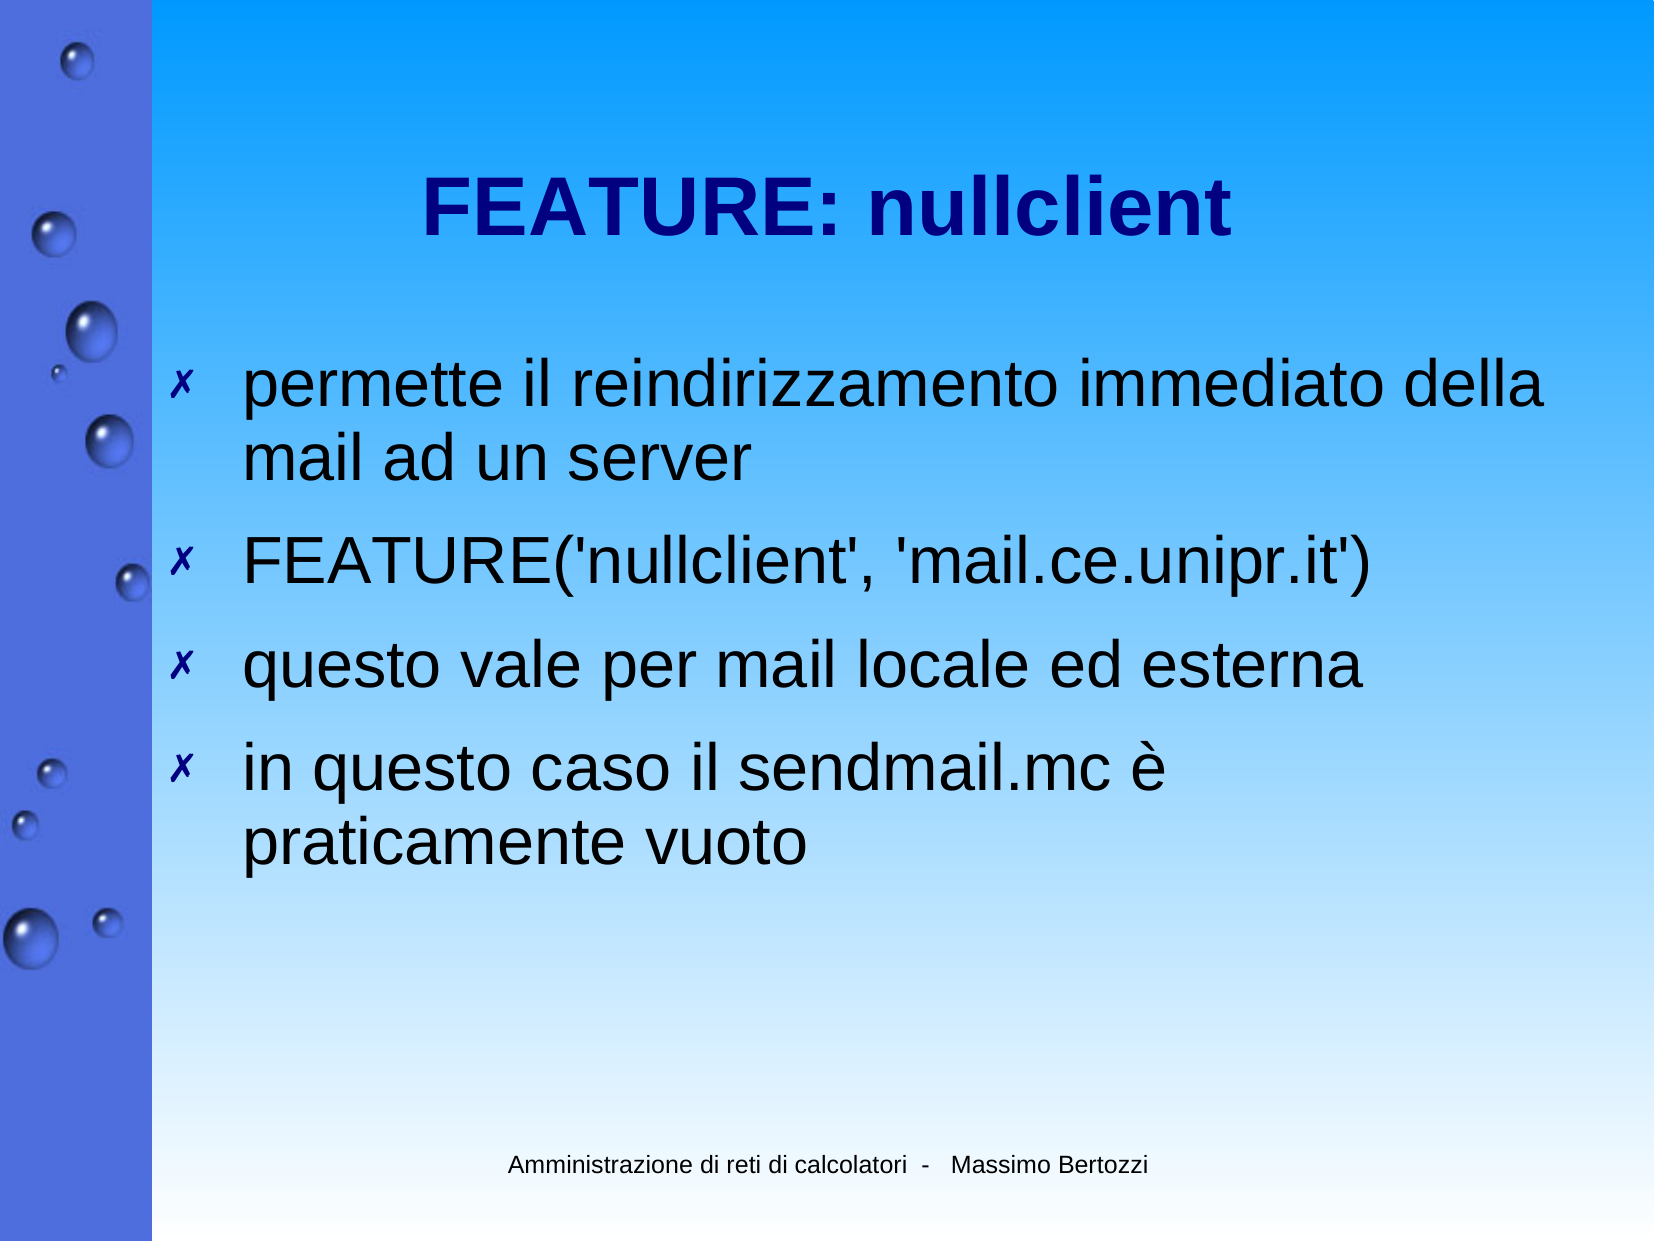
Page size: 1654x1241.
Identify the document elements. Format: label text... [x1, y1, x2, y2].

picture [0, 0, 152, 1241]
list permette il reindirizzamento immediato della mail ad un server FEATURE('nullclient', 'mail.ce.unipr.it') questo vale per mail locale ed esterna in questo caso il sendmail.mc è praticamente vuoto [159, 346, 1572, 1128]
title FEATURE: nullclient [121, 102, 1534, 311]
